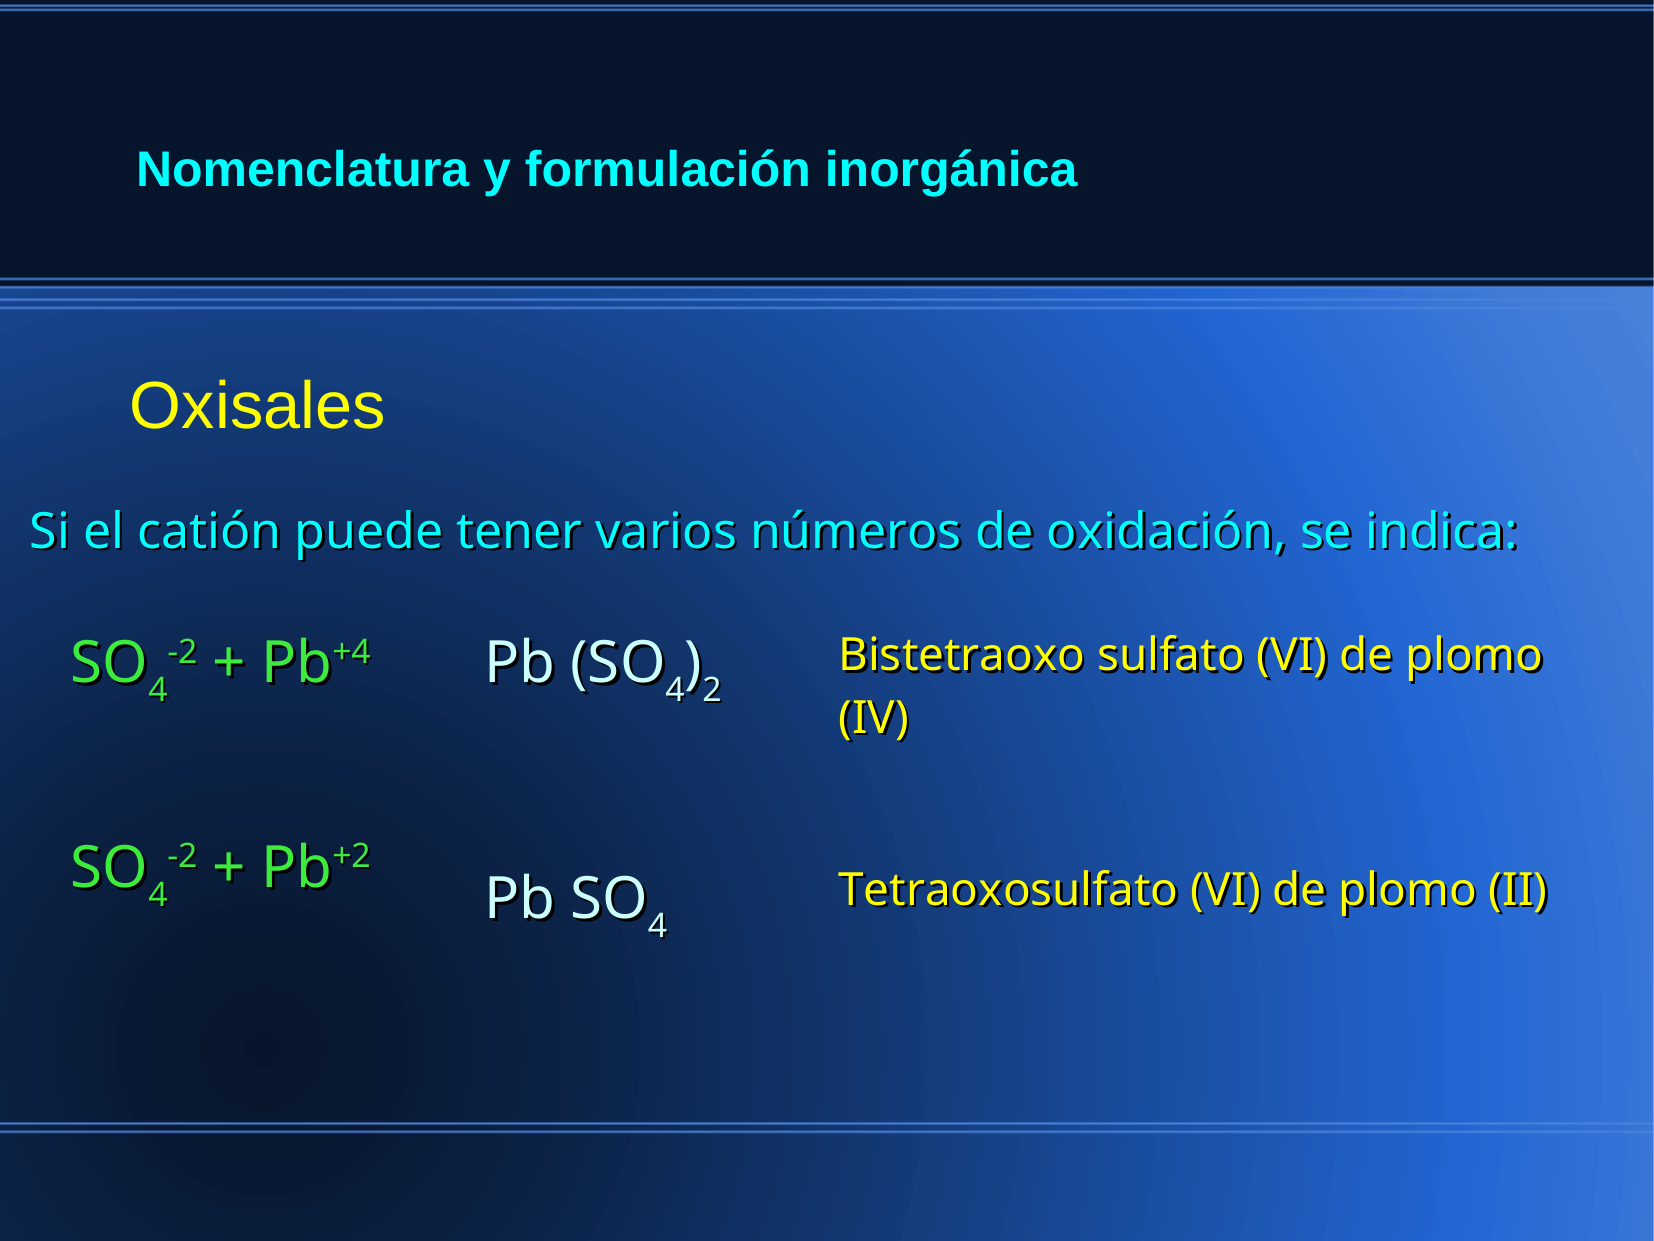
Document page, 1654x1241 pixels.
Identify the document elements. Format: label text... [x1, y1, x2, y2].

text_box SO4-2 + Pb+2 [0, 824, 414, 975]
text_box Bistetraoxo sulfato (VI) de plomo (IV) [767, 621, 1625, 729]
text_box Pb (SO4)2 [413, 620, 798, 770]
title Nomenclatura y formulación inorgánica [32, 118, 1182, 220]
text_box Pb SO4 [413, 856, 739, 947]
text_box Tetraoxosulfato (VI) de plomo (II) [767, 856, 1625, 918]
picture [0, 0, 1654, 1241]
text_box SO4-2 + Pb+4 [0, 620, 413, 770]
list Oxisales [59, 368, 532, 443]
text_box Si el catión puede tener varios números de oxidación, se indica: [29, 494, 1565, 612]
